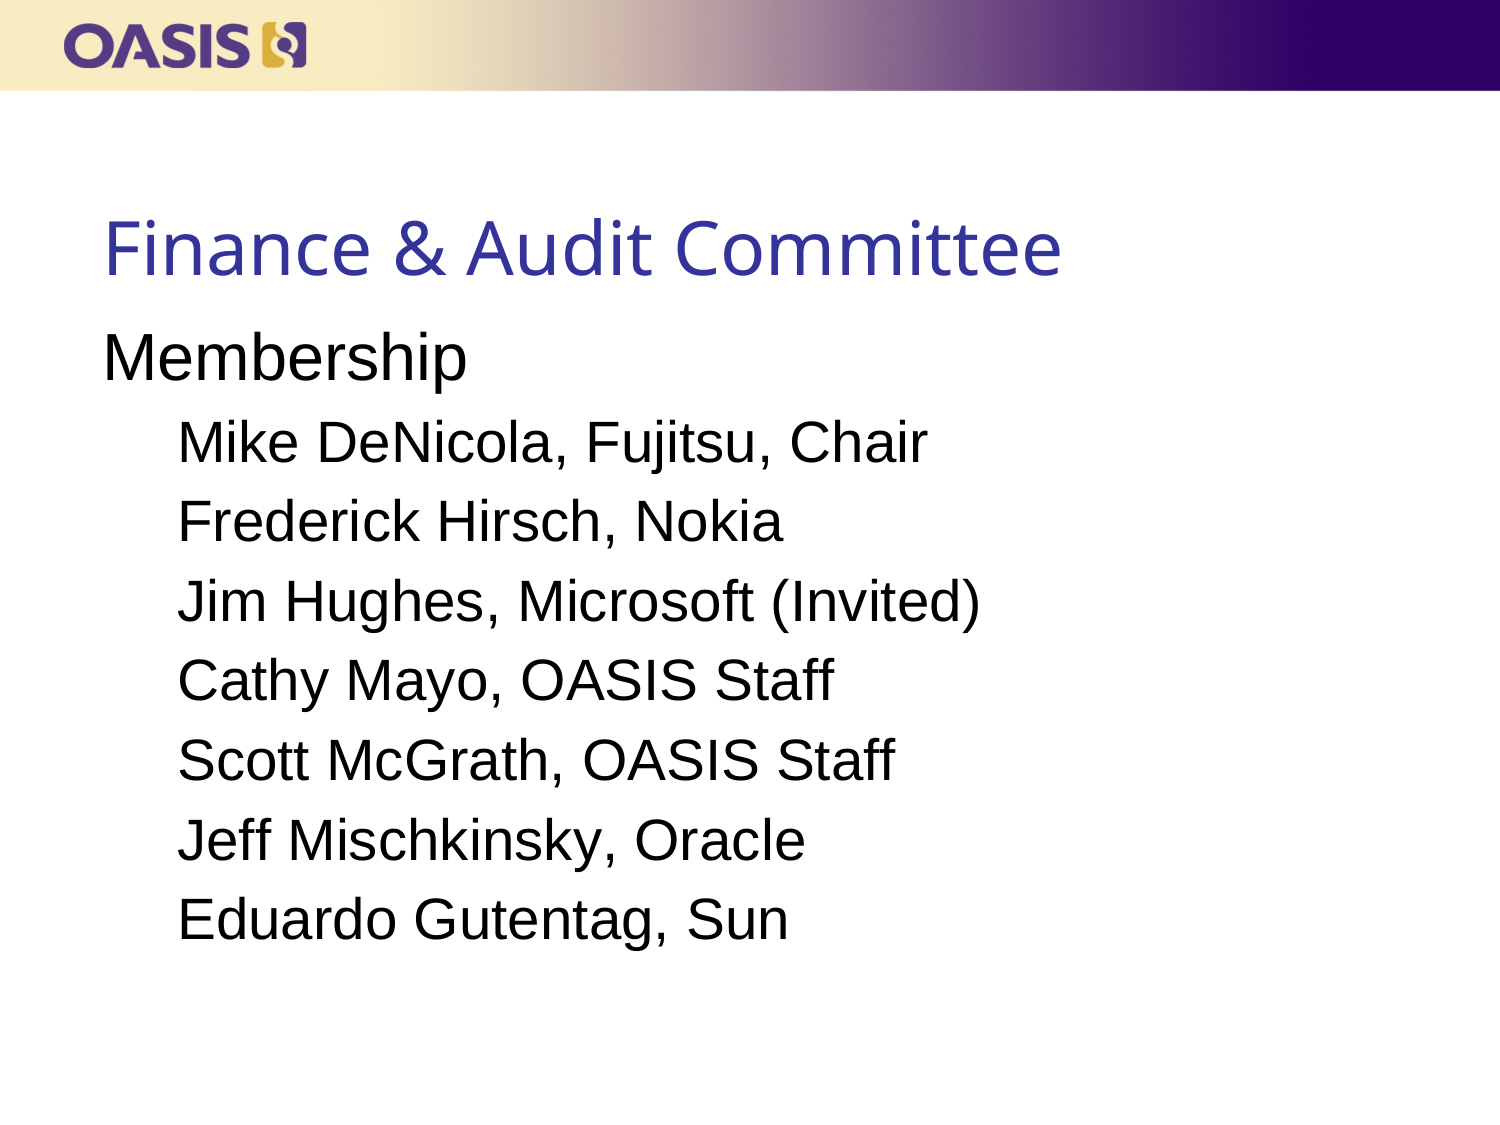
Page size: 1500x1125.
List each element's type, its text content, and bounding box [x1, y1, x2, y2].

list Membership Mike DeNicola, Fujitsu, Chair Frederick Hirsch, Nokia Jim Hughes, Microsoft (Invited) Cathy Mayo, OASIS Staff Scott McGrath, OASIS Staff Jeff Mischkinsky, Oracle Eduardo Gutentag, Sun [87, 312, 1263, 1021]
picture [0, 0, 1500, 1125]
title Finance & Audit Committee [87, 112, 1238, 300]
